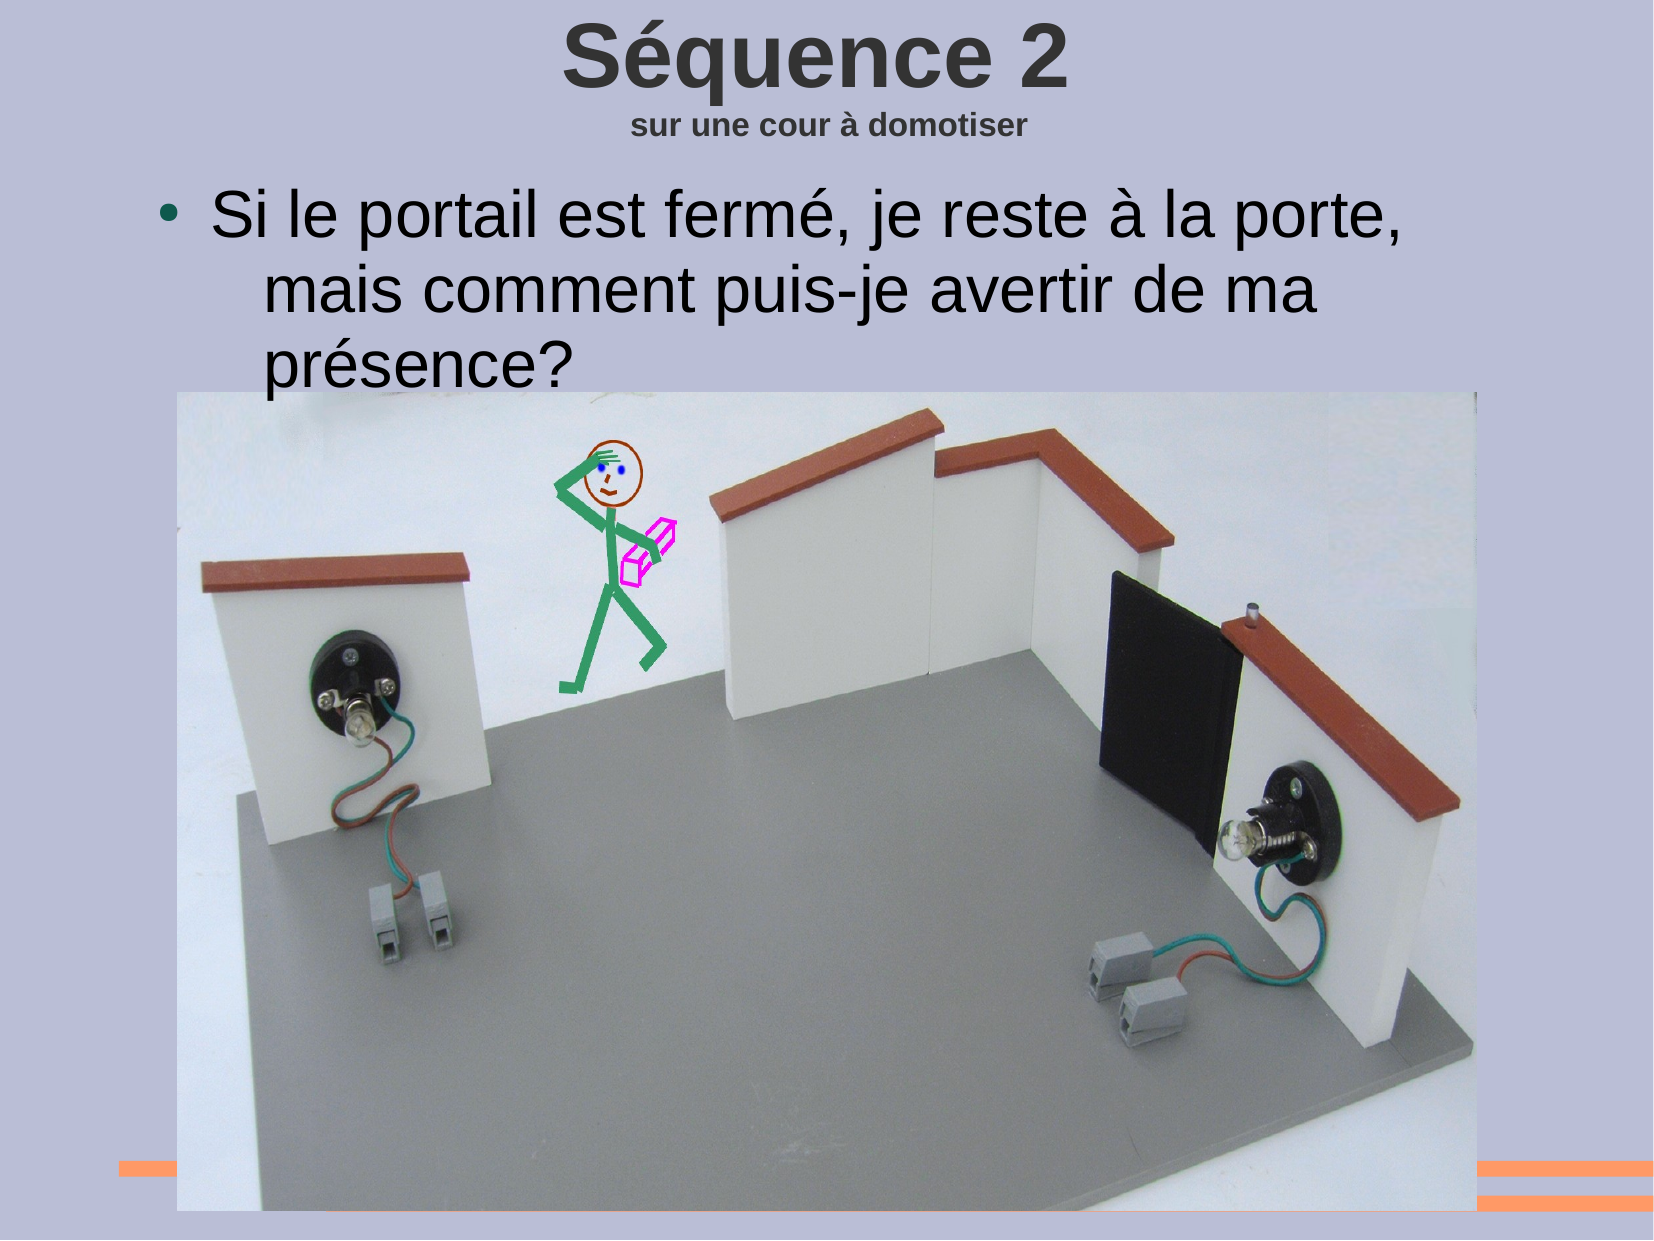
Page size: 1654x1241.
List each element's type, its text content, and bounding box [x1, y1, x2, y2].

list Si le portail est fermé, je reste à la porte, mais comment puis-je avertir de ma présence? [121, 177, 1561, 1132]
title Séquence 2 sur une cour à domotiser [123, 0, 1536, 149]
picture [177, 1132, 1477, 1211]
